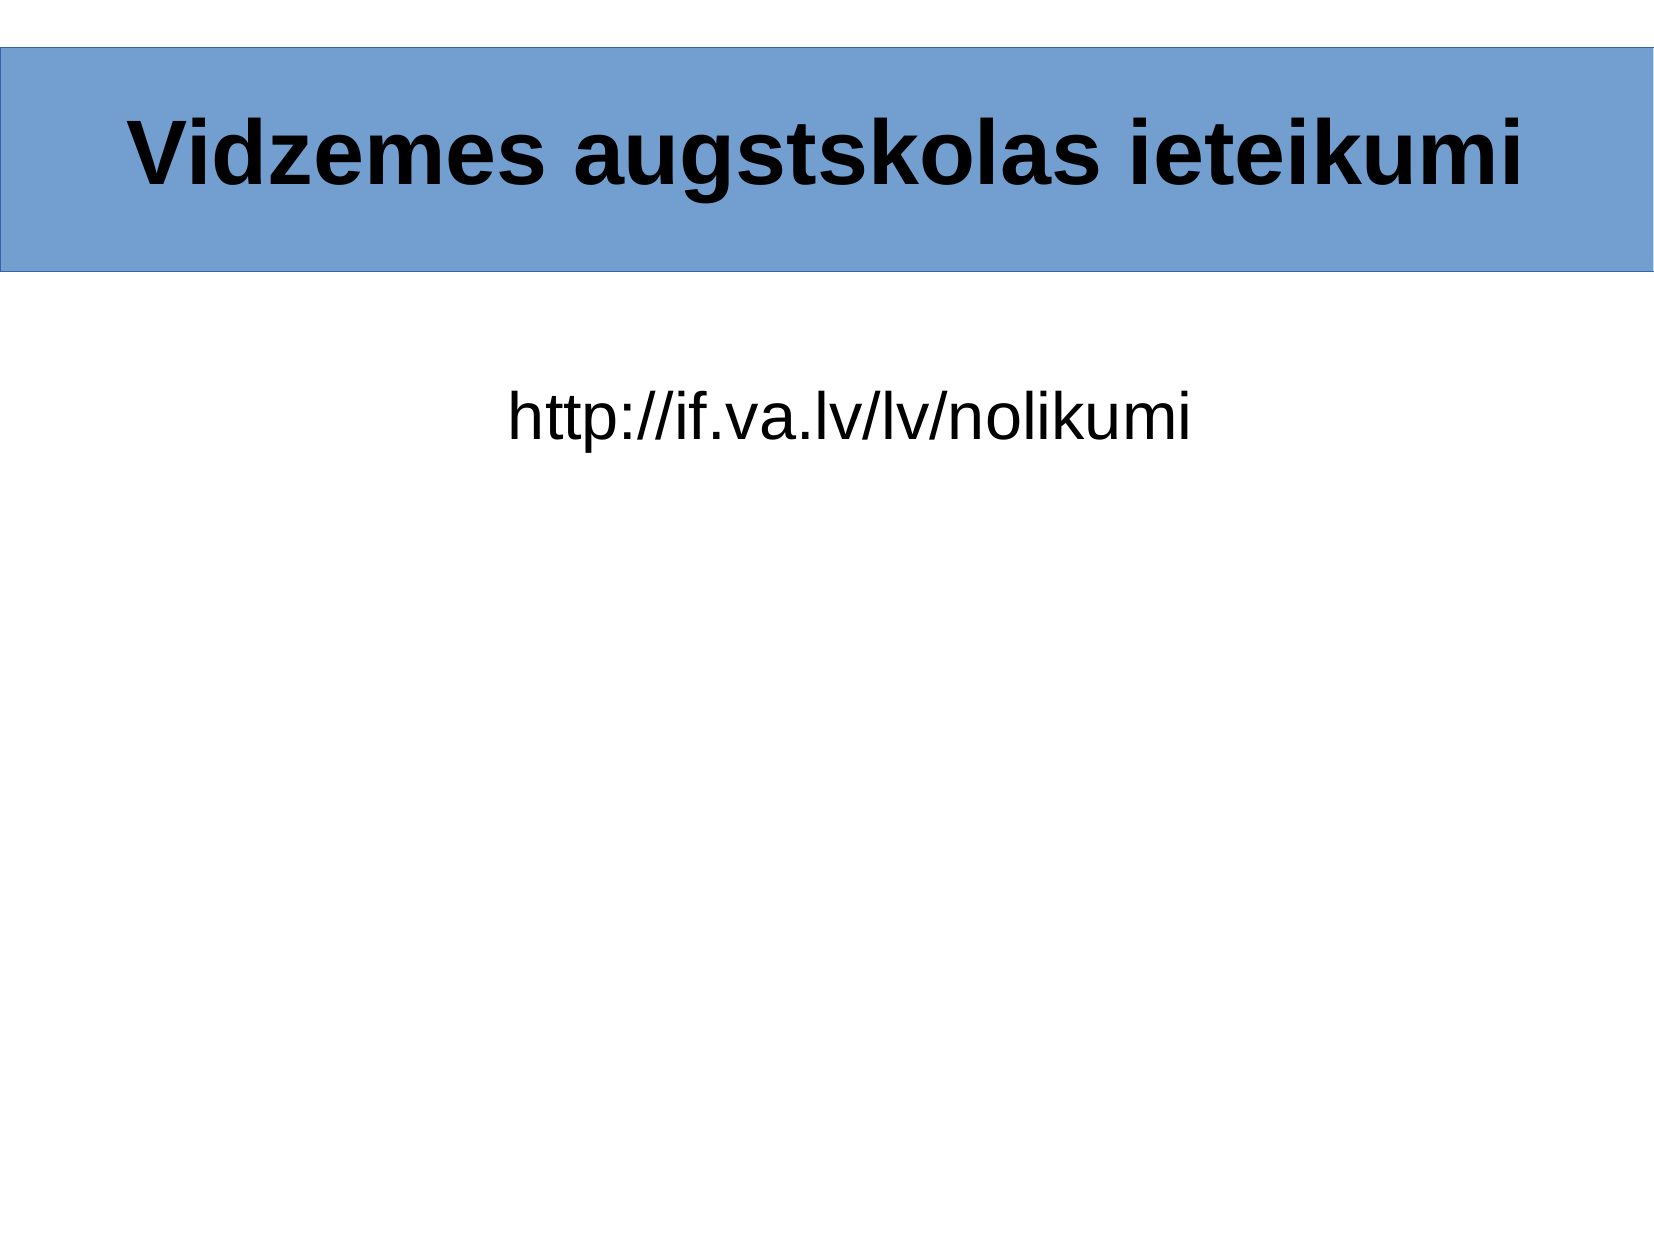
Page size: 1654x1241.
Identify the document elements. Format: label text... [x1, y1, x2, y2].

list http://if.va.lv/lv/nolikumi [82, 378, 1619, 1099]
text_box [0, 47, 1654, 272]
title Vidzemes augstskolas ieteikumi [82, 49, 1571, 257]
